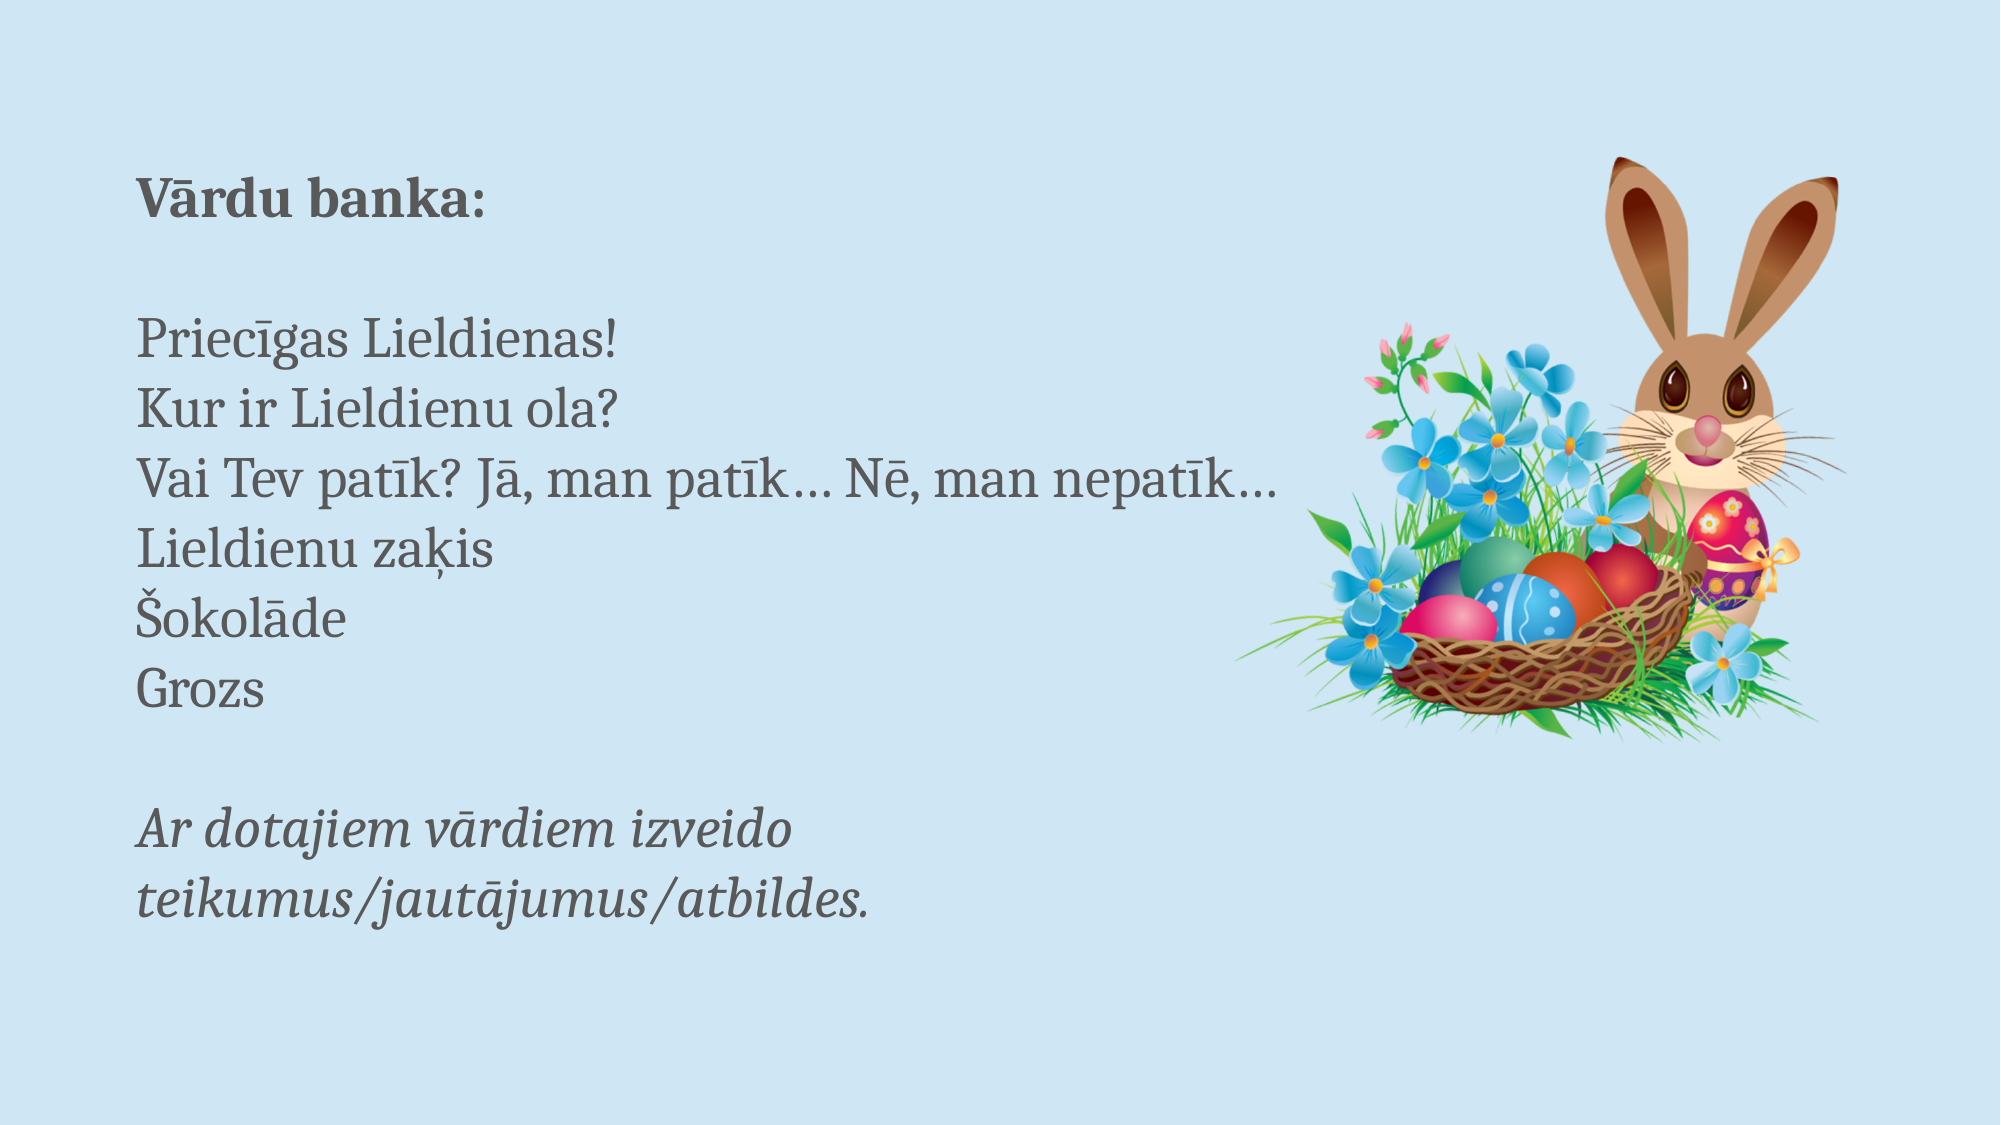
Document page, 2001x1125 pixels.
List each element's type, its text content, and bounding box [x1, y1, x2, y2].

text_box Vārdu banka: Priecīgas Lieldienas! Kur ir Lieldienu ola? Vai Tev patīk? Jā, man patīk… Nē, man nepatīk… Lieldienu zaķis Šokolāde Grozs Ar dotajiem vārdiem izveido teikumus/jautājumus/atbildes. [121, 152, 1462, 1027]
picture [1228, 110, 1886, 779]
